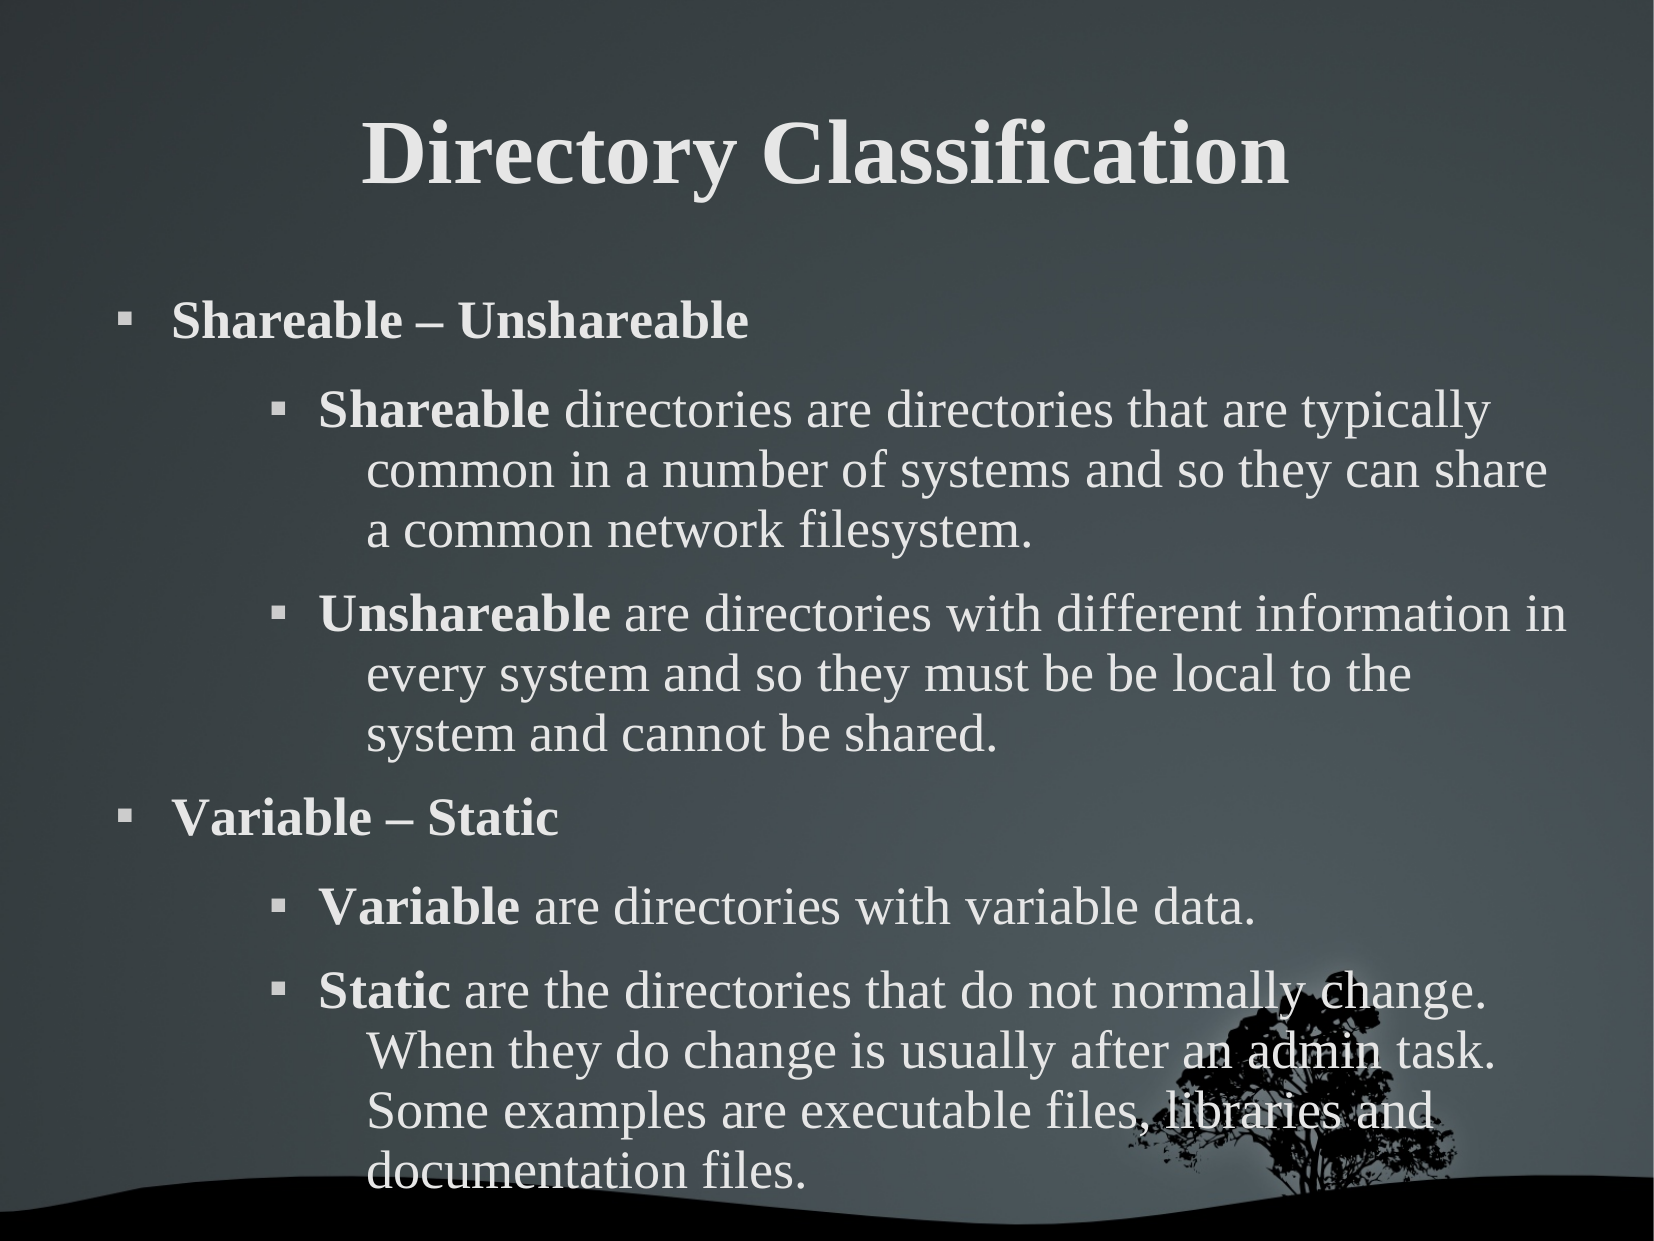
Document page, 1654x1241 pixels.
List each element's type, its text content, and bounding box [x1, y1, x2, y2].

list Shareable – Unshareable Shareable directories are directories that are typically common in a number of systems and so they can share a common network filesystem. Unshareable are directories with different information in every system and so they must be be local to the system and cannot be shared. Variable – Static Variable are directories with variable data. Static are the directories that do not normally change. When they do change is usually after an admin task. Some examples are executable files, libraries and documentation files. [82, 290, 1571, 1201]
picture [0, 0, 1654, 1241]
title Directory Classification [82, 49, 1571, 257]
